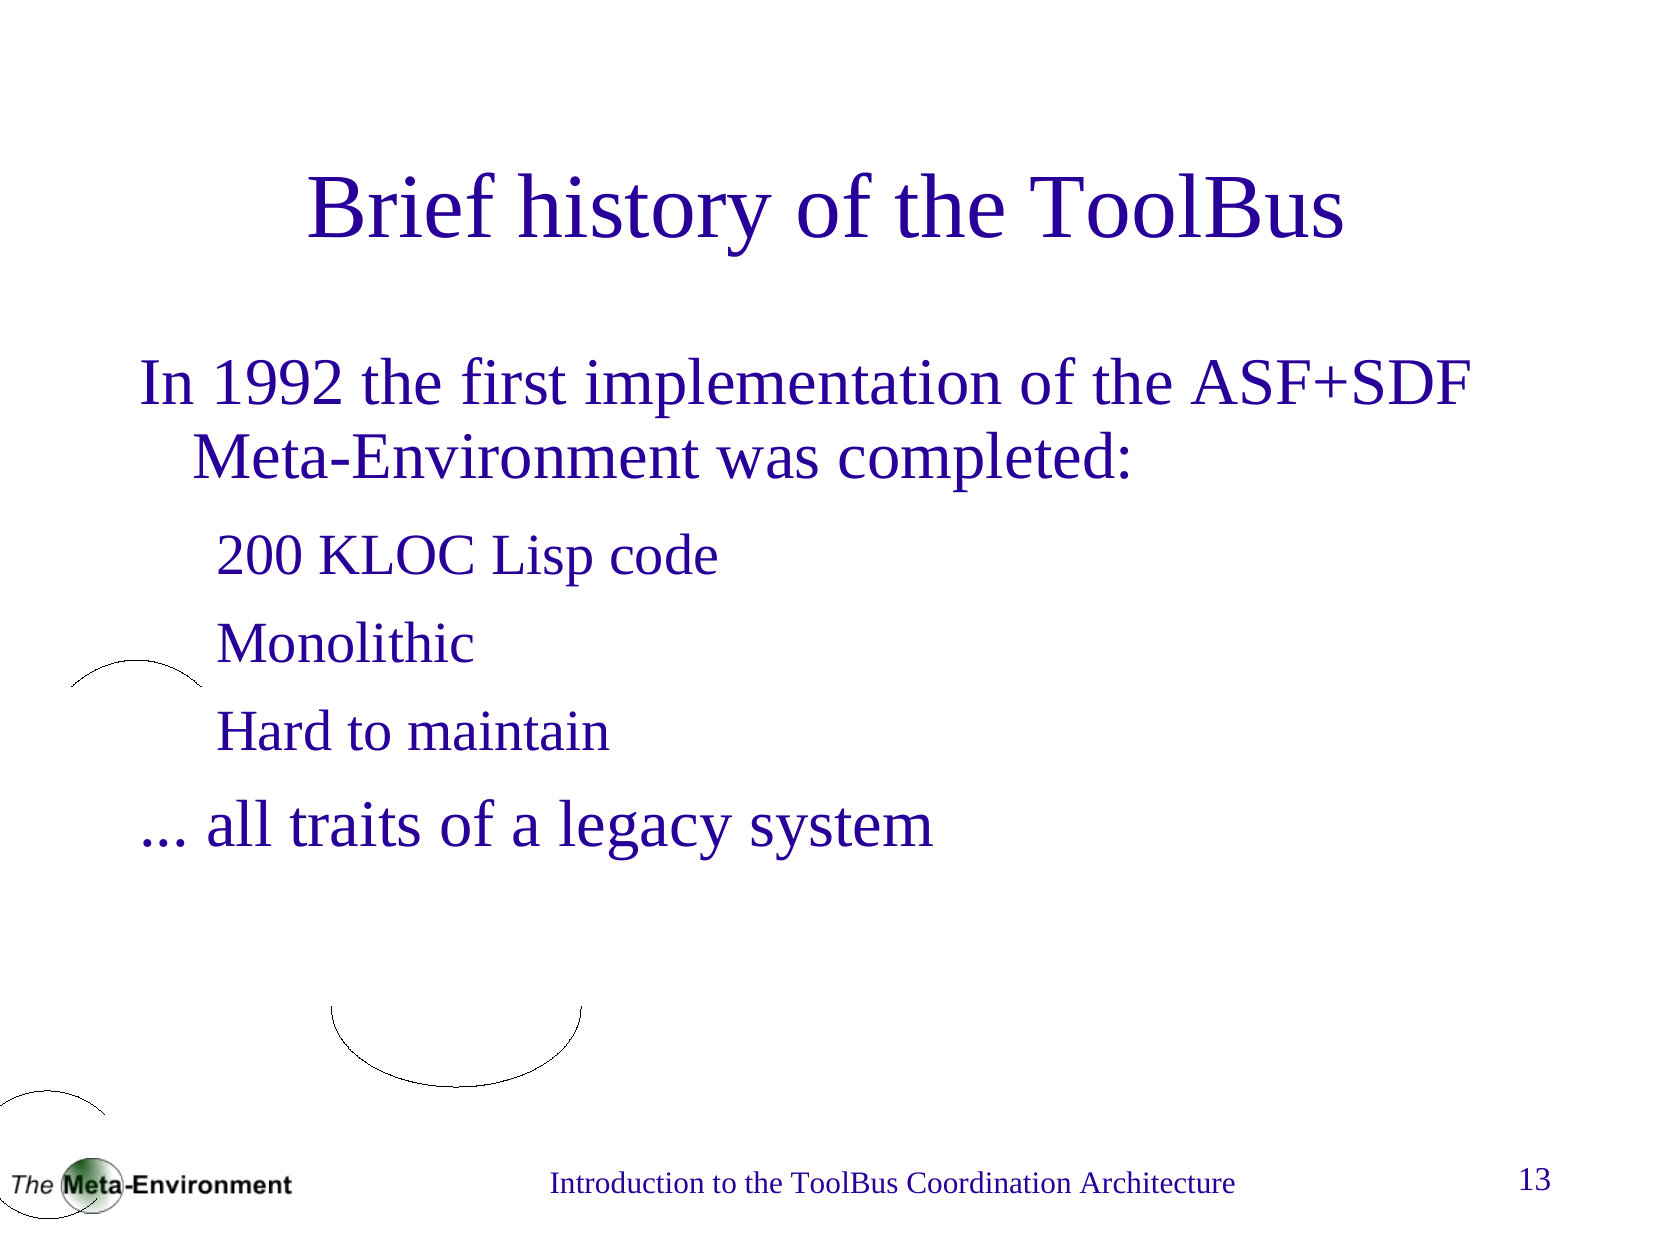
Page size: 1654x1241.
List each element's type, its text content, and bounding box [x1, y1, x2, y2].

title Brief history of the ToolBus [121, 102, 1534, 311]
list In 1992 the first implementation of the ASF+SDF Meta-Environment was completed: 200 KLOC Lisp code Monolithic Hard to maintain ... all traits of a legacy system [121, 344, 1534, 1127]
picture [12, 1158, 292, 1214]
